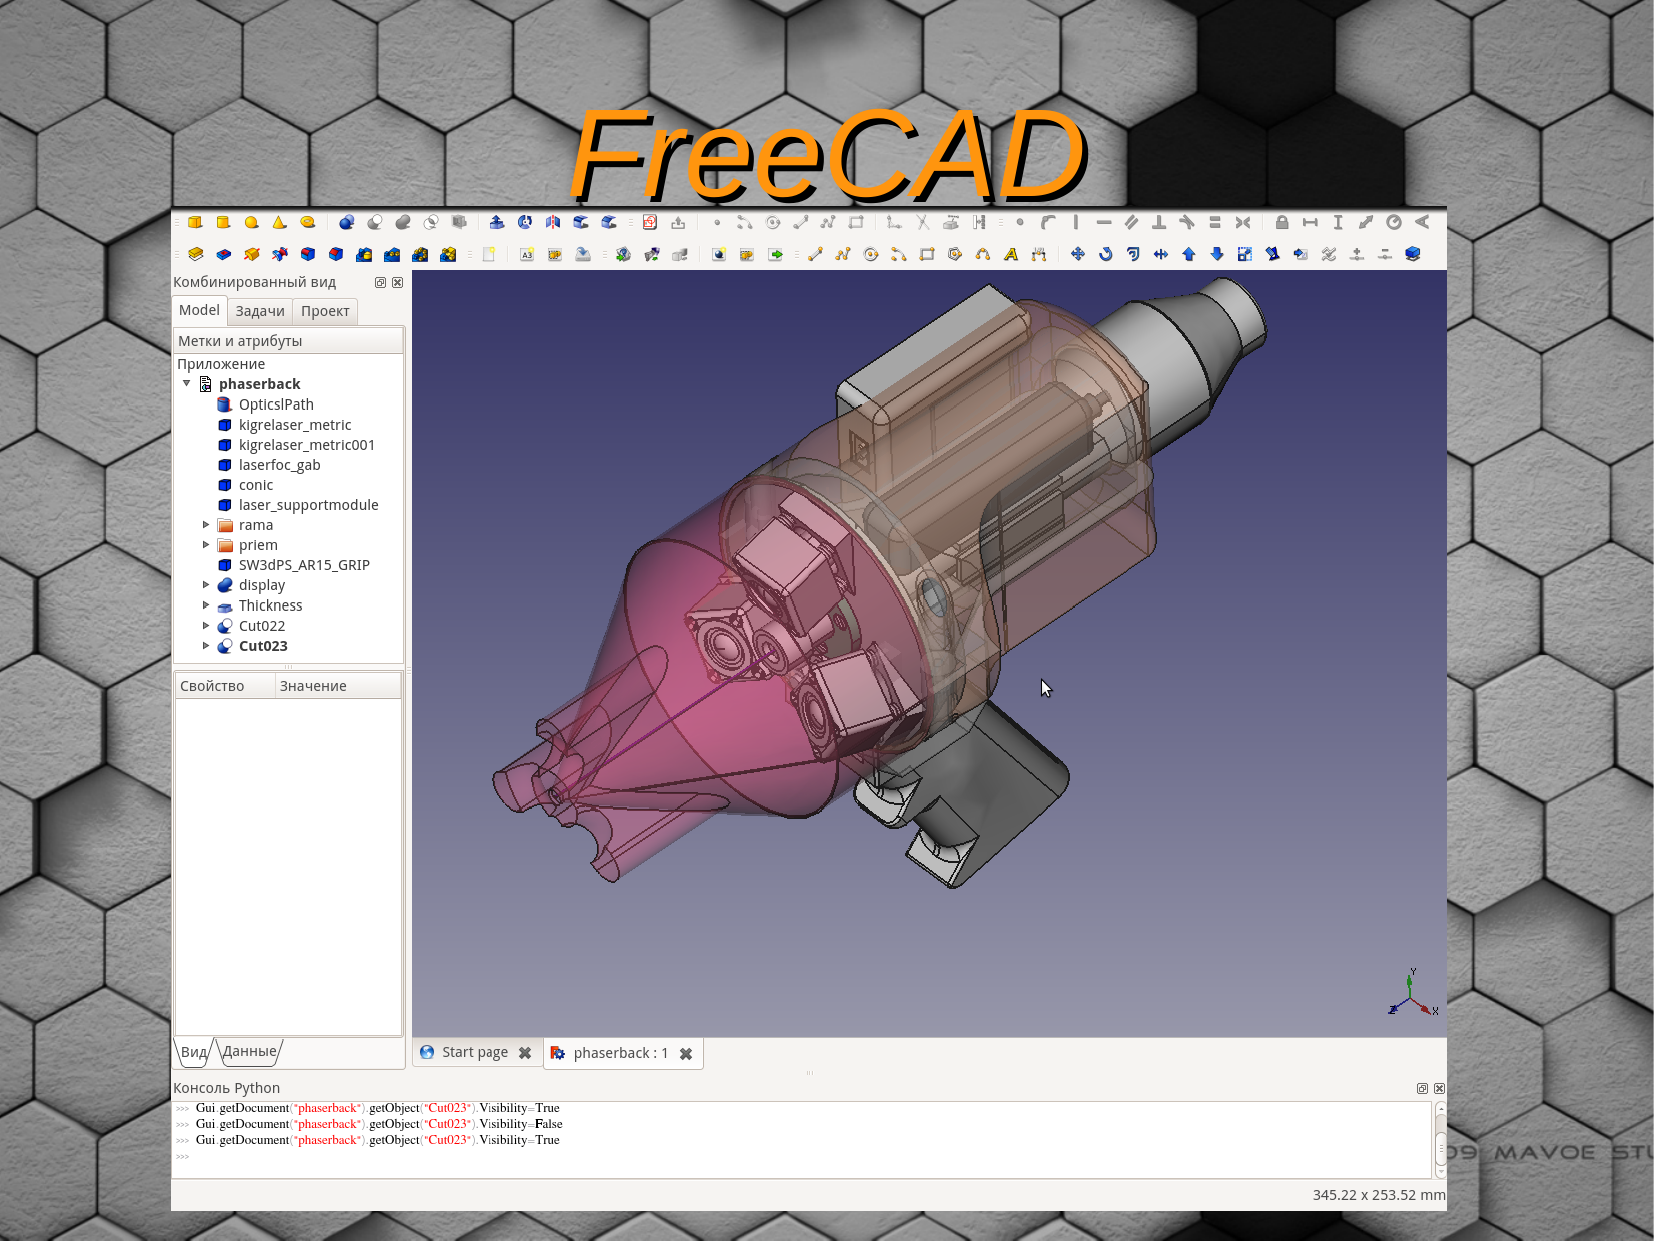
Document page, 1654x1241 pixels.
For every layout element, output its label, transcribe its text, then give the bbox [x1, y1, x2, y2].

title FreeCAD [82, 49, 1571, 257]
picture [0, 0, 1654, 1241]
